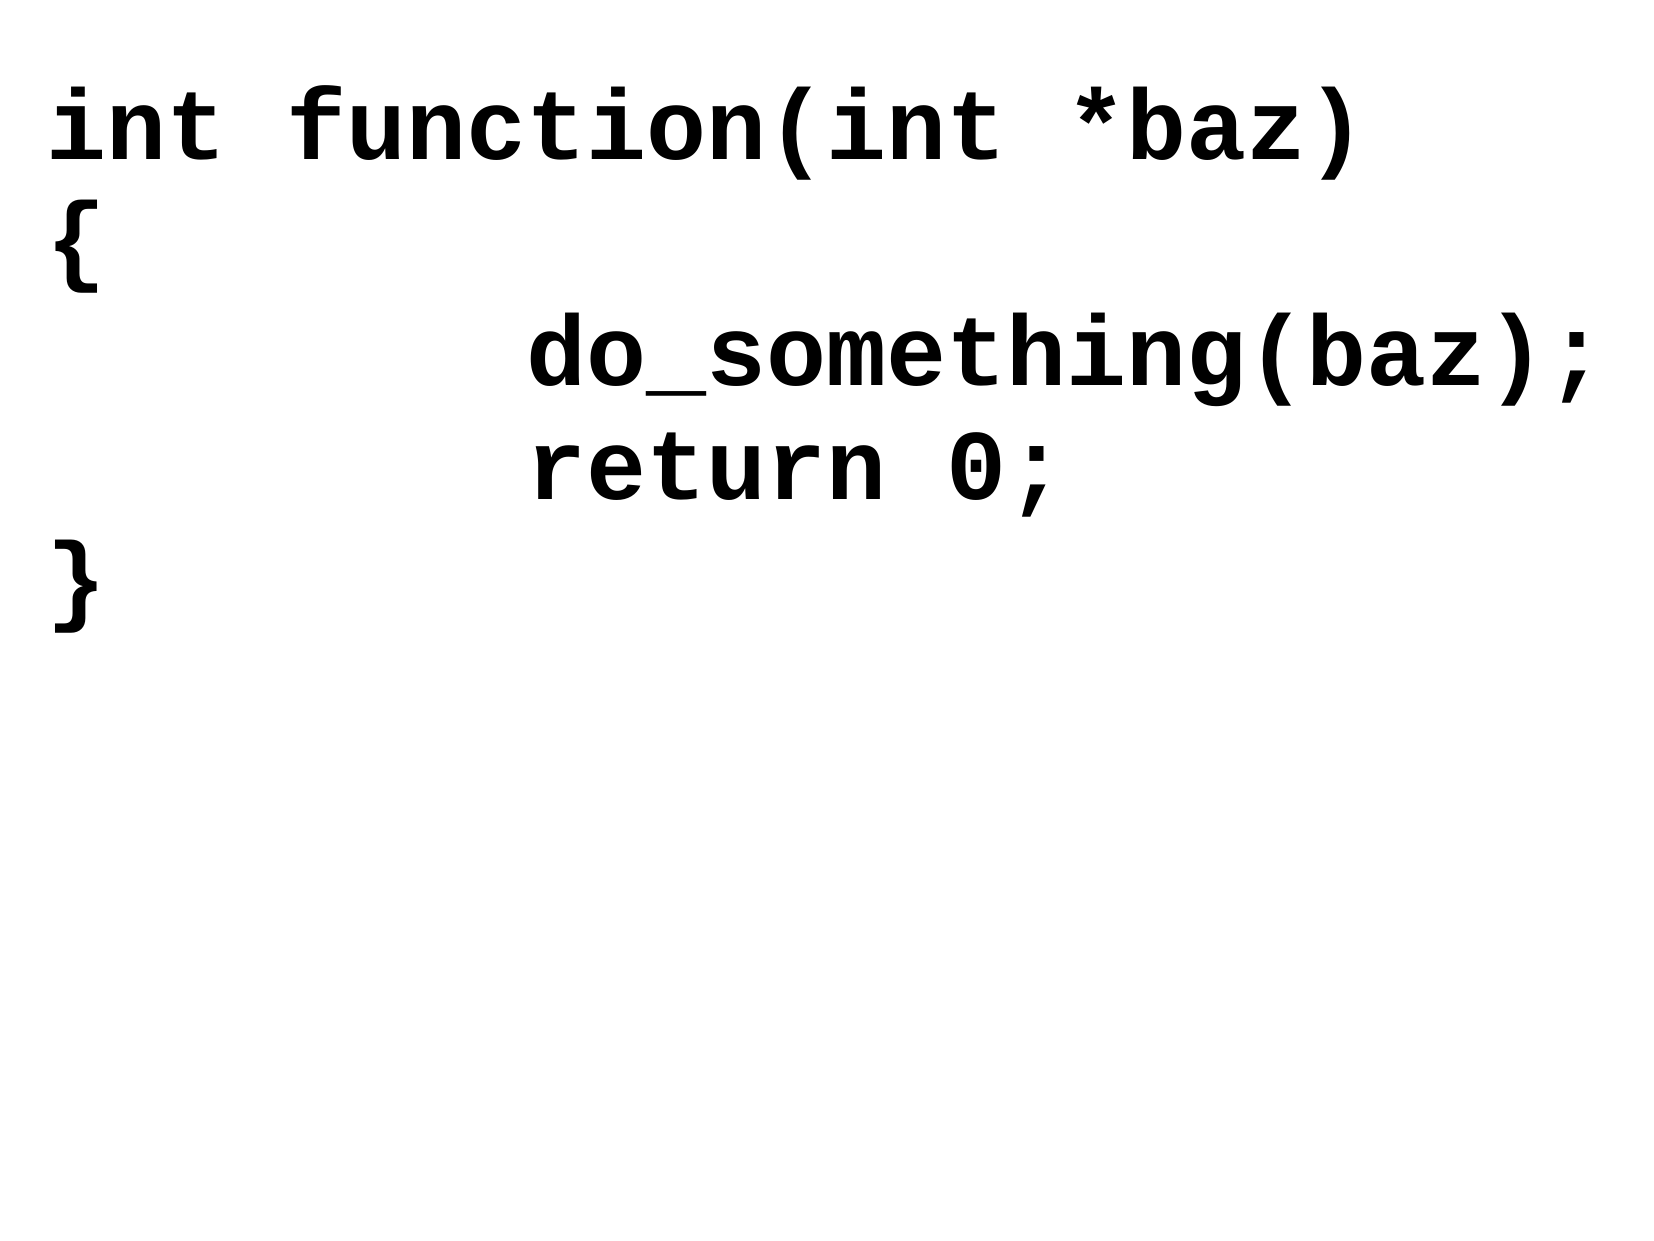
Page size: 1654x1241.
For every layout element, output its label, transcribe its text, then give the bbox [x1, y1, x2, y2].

text_box int function(int *baz) { do_something(baz); return 0; } [31, 68, 1622, 650]
